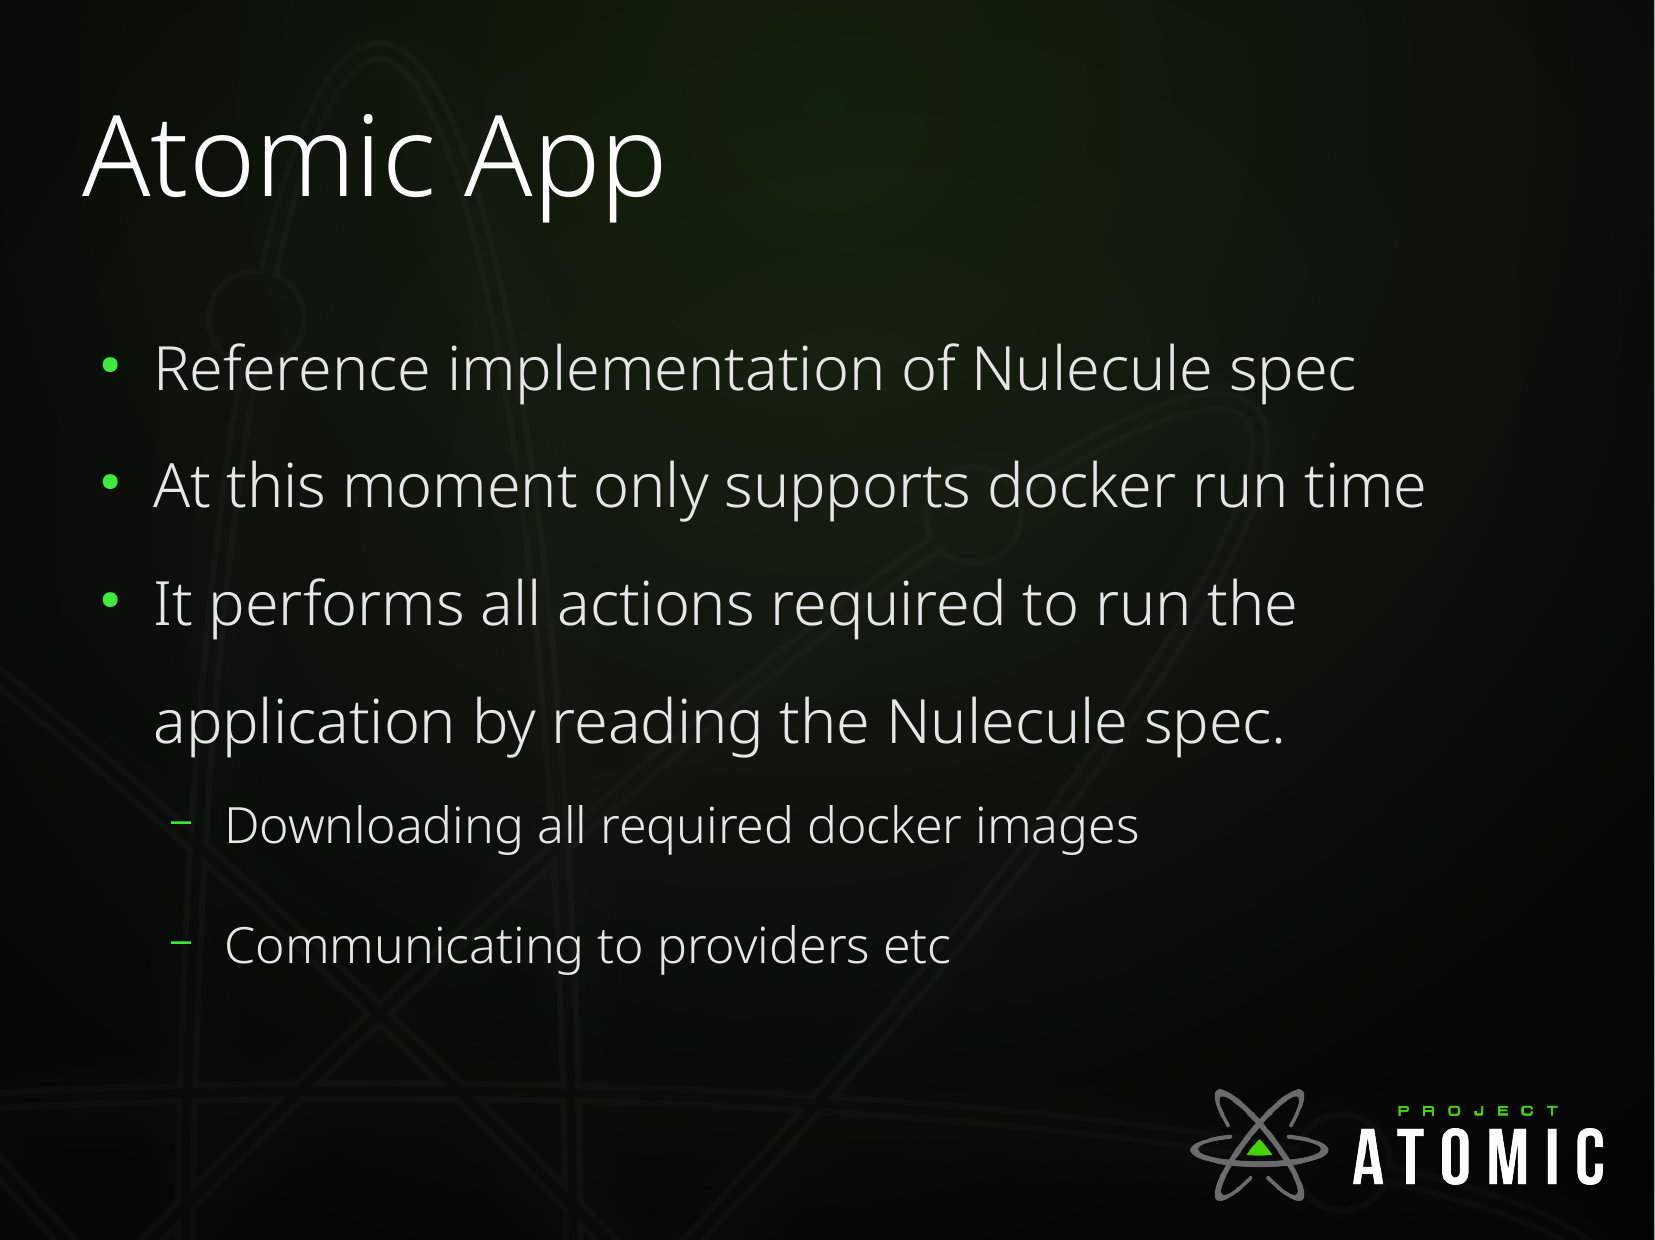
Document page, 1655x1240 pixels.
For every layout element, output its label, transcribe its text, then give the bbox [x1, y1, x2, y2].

picture [0, 0, 1654, 1240]
list Reference implementation of Nulecule spec At this moment only supports docker run time It performs all actions required to run the application by reading the Nulecule spec. Downloading all required docker images Communicating to providers etc [82, 289, 1576, 1120]
title Atomic App [82, 49, 1572, 257]
